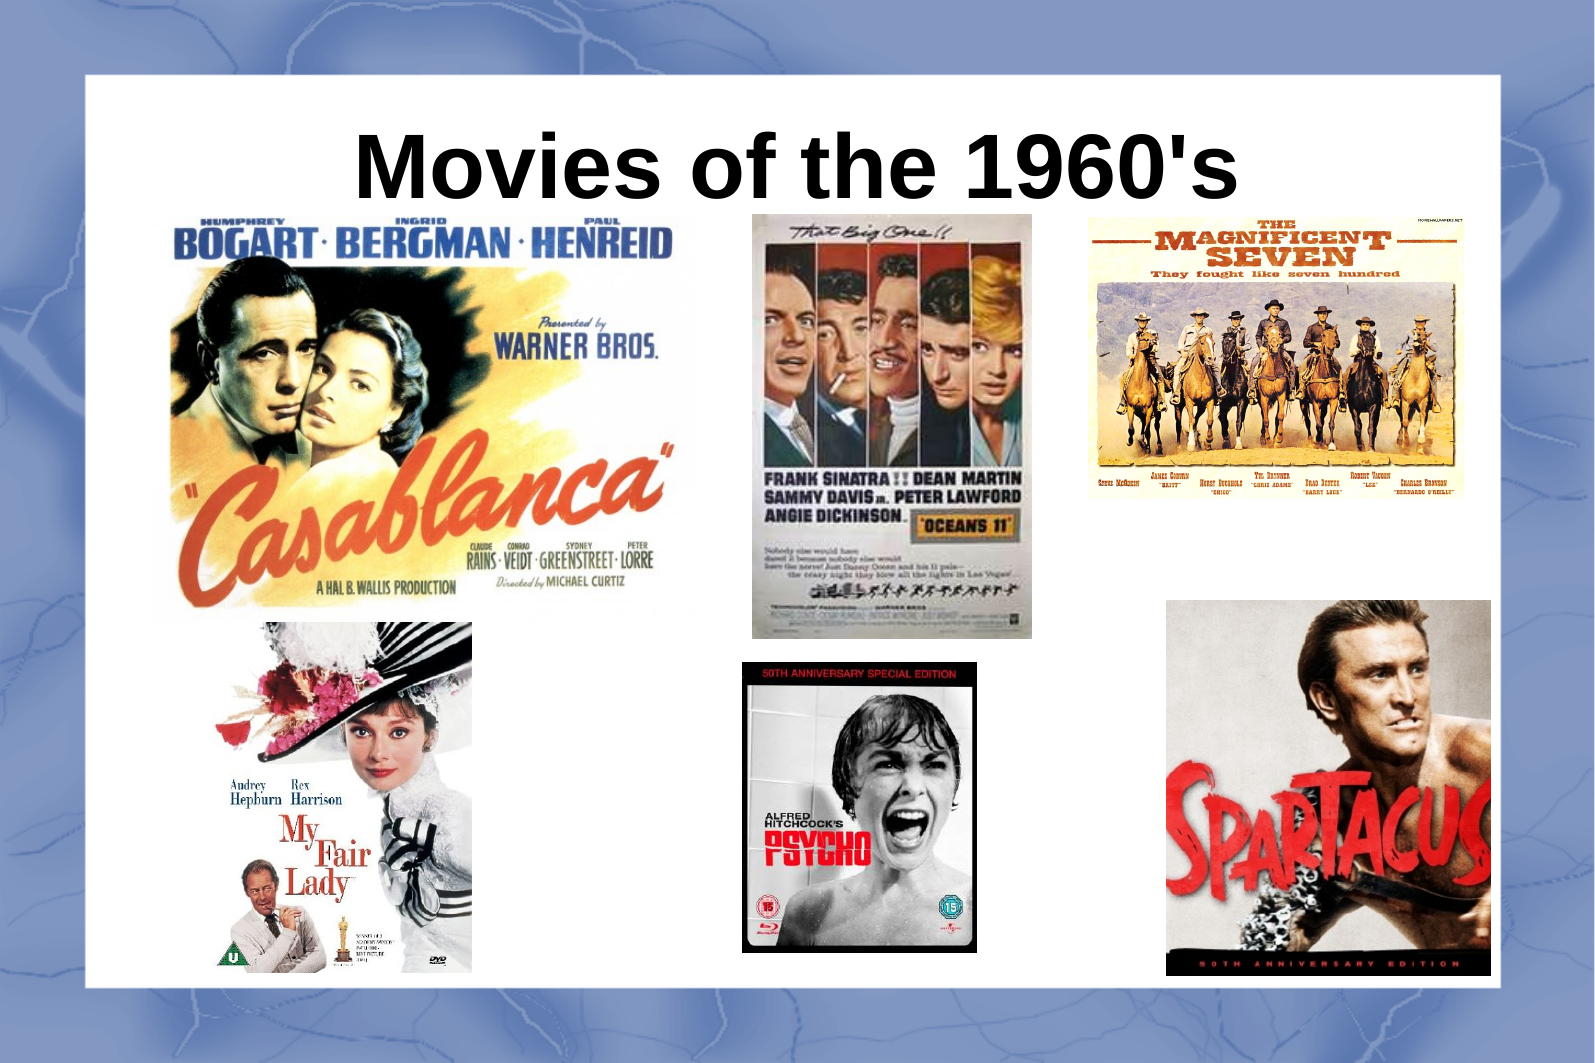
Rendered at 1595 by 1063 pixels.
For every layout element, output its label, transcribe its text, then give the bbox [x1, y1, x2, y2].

picture [0, 0, 1595, 1063]
title Movies of the 1960's [113, 85, 1481, 248]
